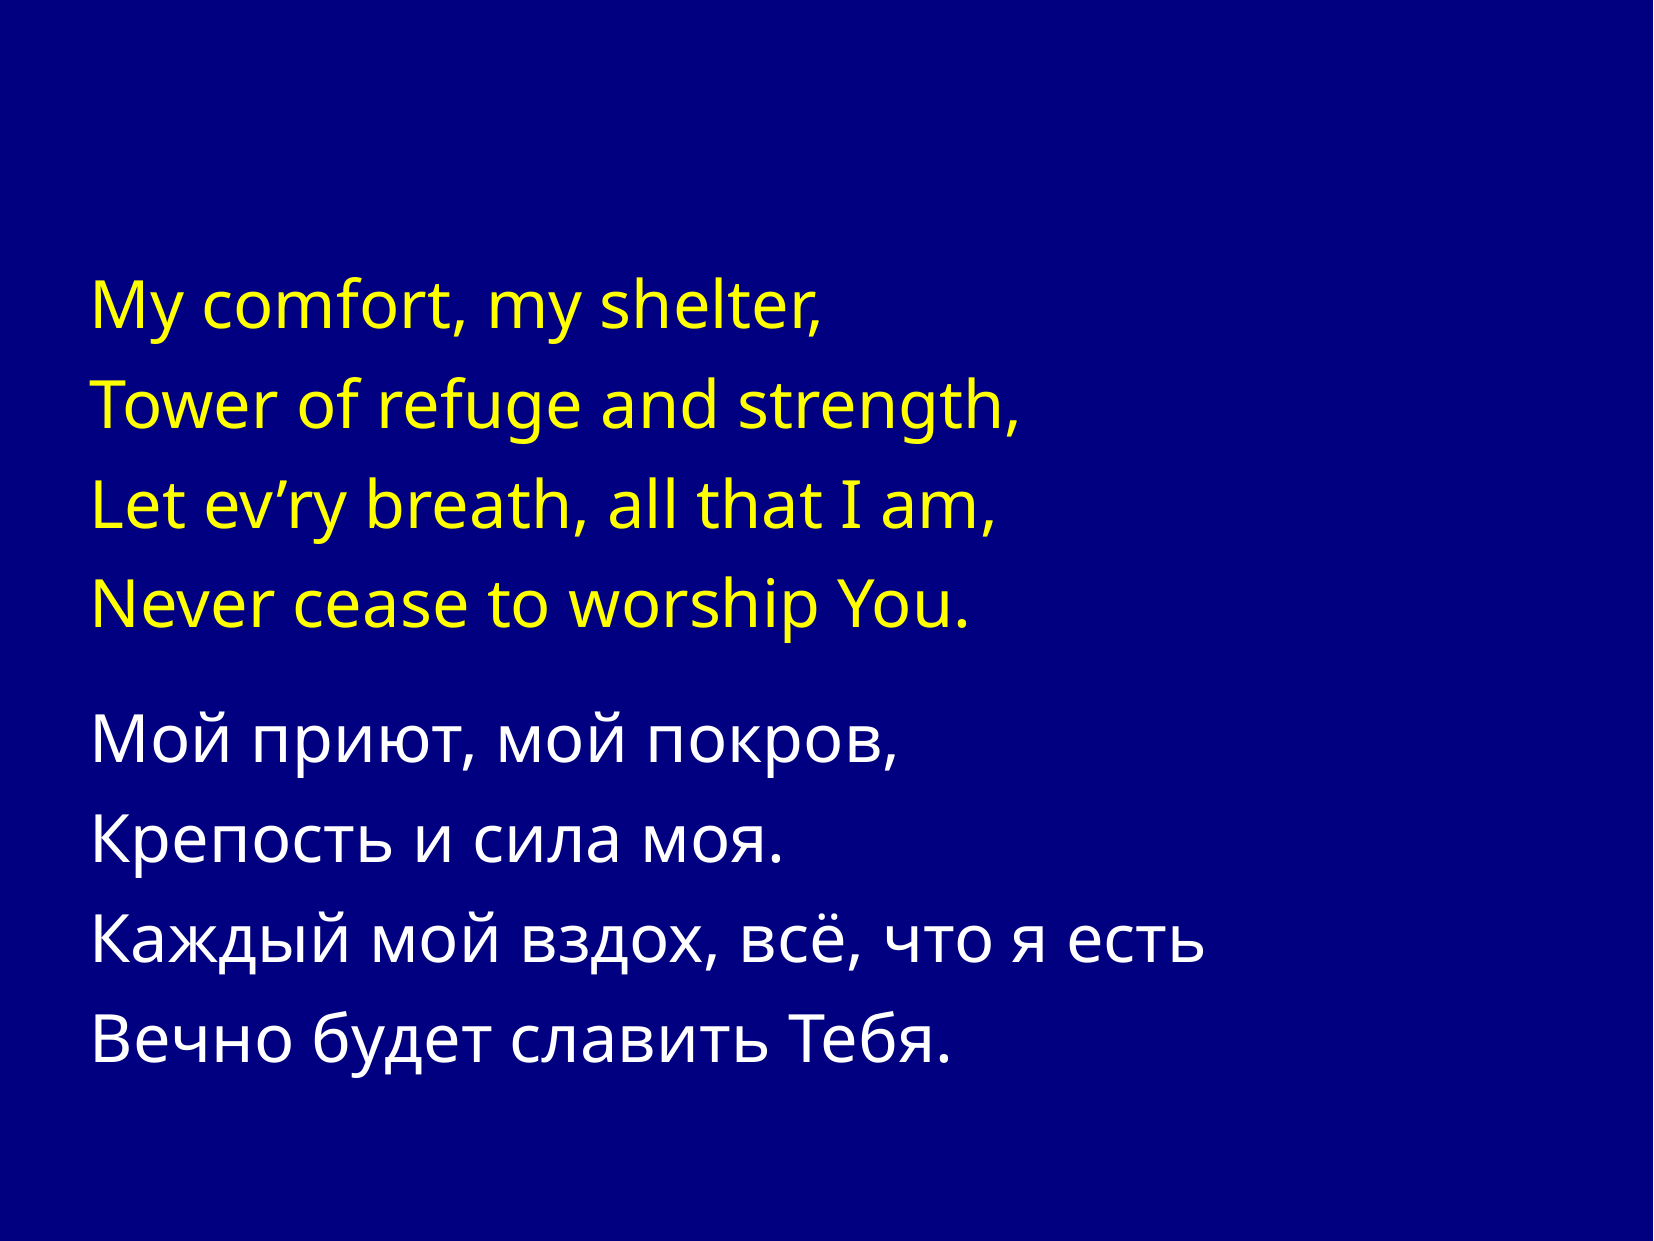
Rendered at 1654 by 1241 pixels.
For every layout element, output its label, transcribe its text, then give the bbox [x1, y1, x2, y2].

text_box Мой приют, мой покров, Крепость и сила моя. Каждый мой вздох, всё, что я есть Вечно будет славить Тебя. [75, 675, 1576, 1163]
text_box My comfort, my shelter, Tower of refuge and strength, Let ev’ry breath, all that I am, Never cease to worship You. [75, 150, 1576, 638]
